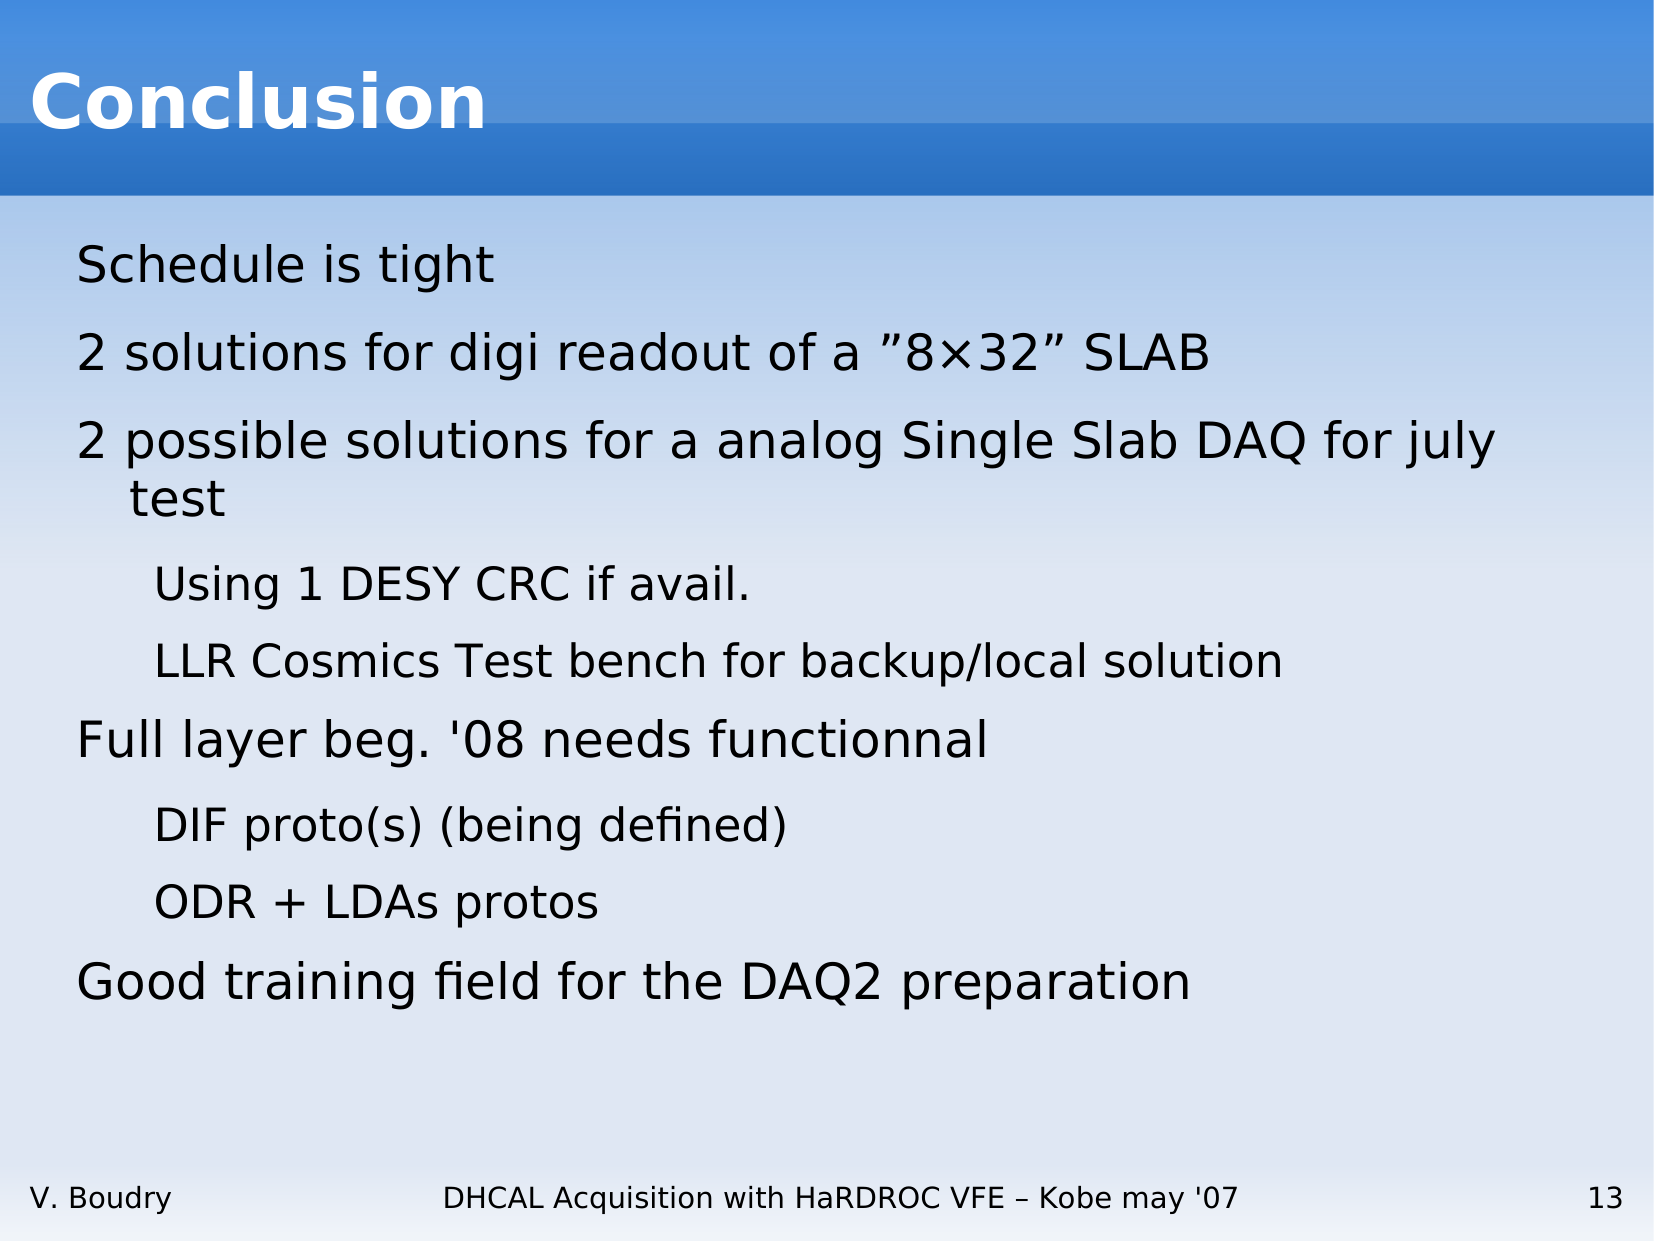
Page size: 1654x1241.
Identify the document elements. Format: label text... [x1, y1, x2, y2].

title Conclusion [29, 7, 1654, 200]
picture [0, 0, 1654, 1241]
list Schedule is tight 2 solutions for digi readout of a ”8×32” SLAB 2 possible solutions for a analog Single Slab DAQ for july test Using 1 DESY CRC if avail. LLR Cosmics Test bench for backup/local solution Full layer beg. '08 needs functionnal DIF proto(s) (being defined) ODR + LDAs protos Good training field for the DAQ2 preparation [59, 236, 1595, 1137]
